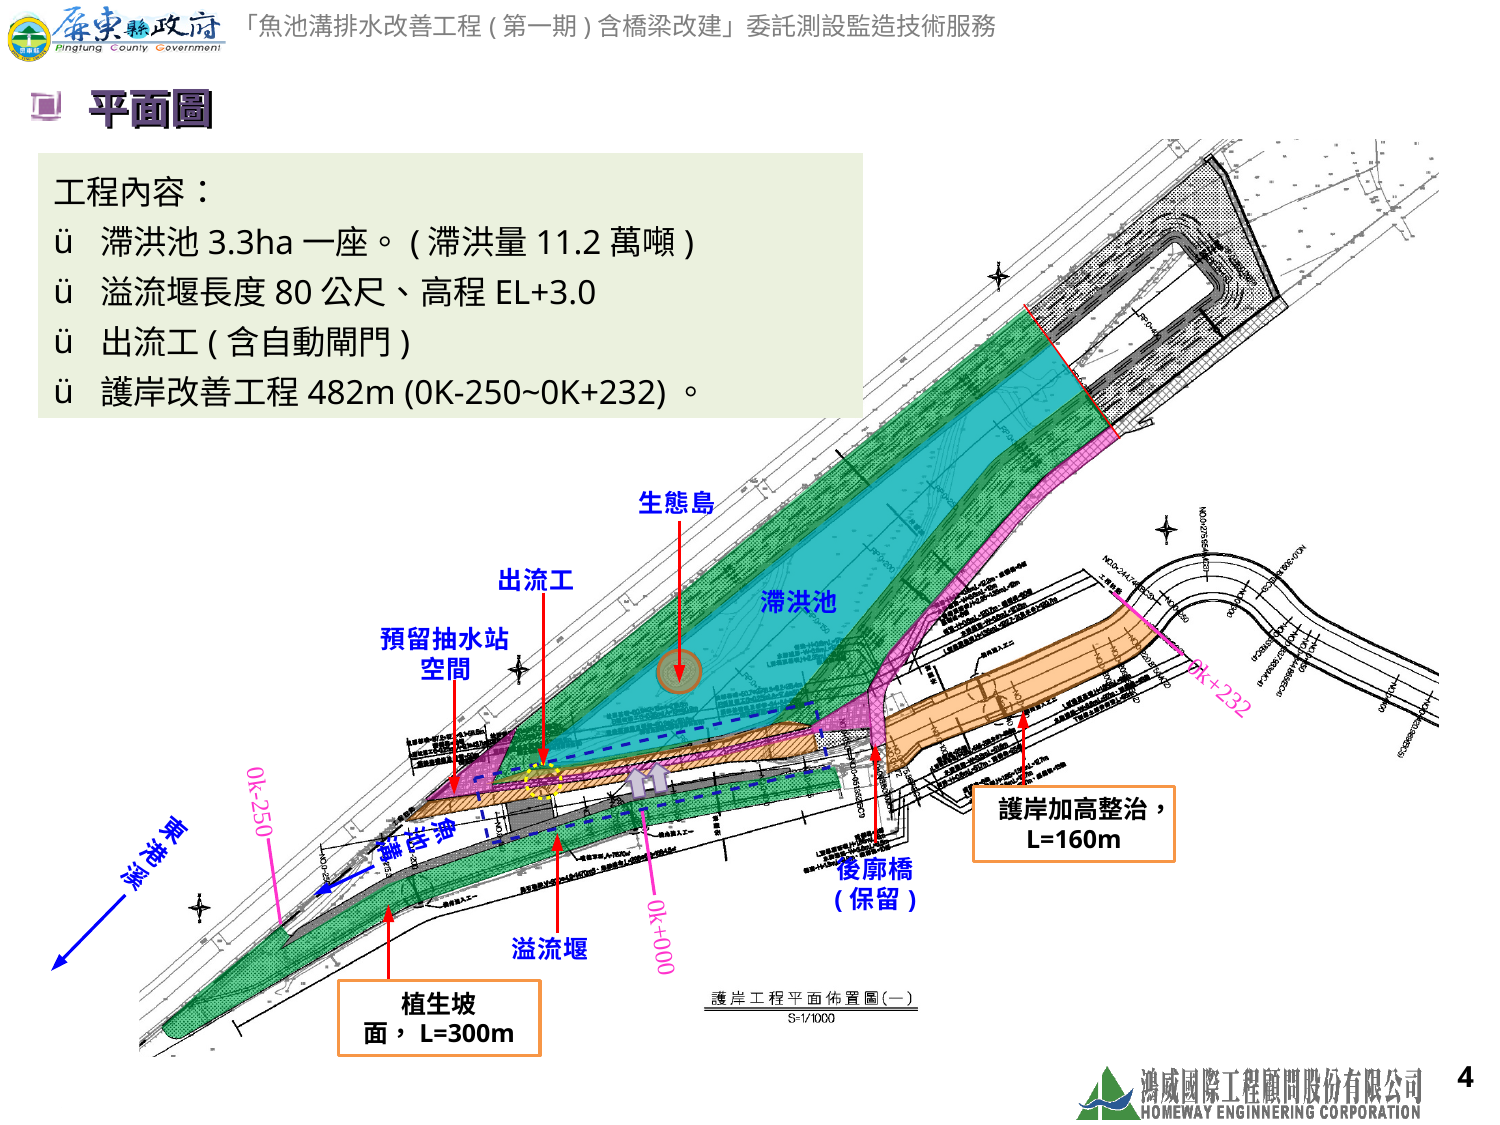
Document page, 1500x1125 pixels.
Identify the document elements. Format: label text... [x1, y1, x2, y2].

text_box 植生坡面，L=300m [338, 981, 540, 1056]
text_box 魚 池 溝 [305, 796, 482, 915]
text_box 生態島 [620, 479, 734, 526]
text_box [1095, 401, 1113, 424]
text_box 出流工 [479, 557, 594, 603]
text_box [161, 766, 842, 1039]
text_box 滯洪池 [742, 578, 856, 651]
text_box 平面圖 [16, 73, 358, 140]
picture [139, 139, 1439, 1057]
text_box 護岸加高整治，L=160m [973, 787, 1175, 862]
text_box 0k+000 [631, 881, 694, 995]
text_box [418, 309, 1157, 811]
text_box 後廓橋 (保留) [804, 846, 947, 915]
text_box 東 港 溪 [97, 794, 222, 925]
text_box 工程內容： 滯洪池3.3ha一座。(滯洪量11.2萬噸) 溢流堰長度80公尺、高程EL+3.0 出流工(含自動閘門) 護岸改善工程482m (0K-250~0K+232)。 [38, 153, 863, 418]
text_box 3 [1429, 1051, 1500, 1111]
text_box 溢流堰 [478, 926, 621, 995]
text_box 0k-250 [231, 749, 292, 857]
text_box 0k+232 [1165, 635, 1277, 741]
text_box 預留抽水站 空間 [359, 616, 532, 694]
